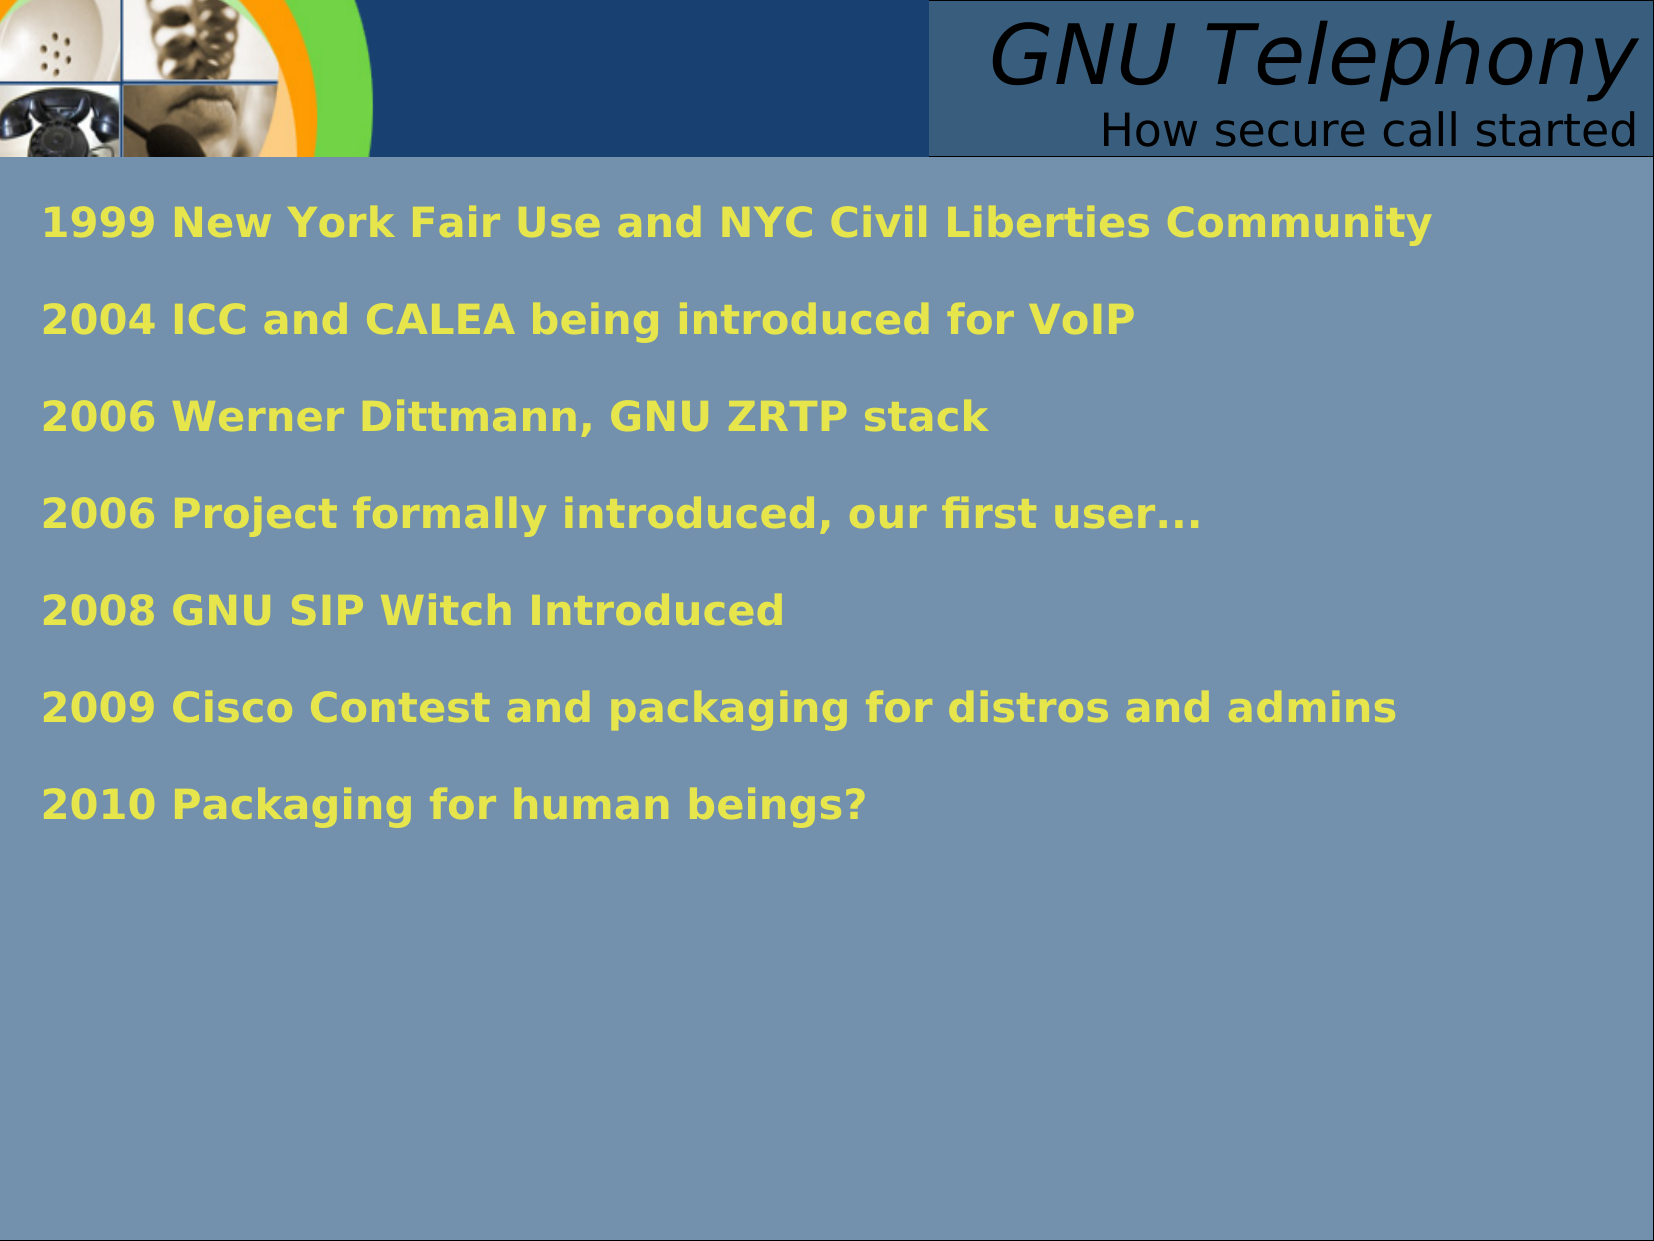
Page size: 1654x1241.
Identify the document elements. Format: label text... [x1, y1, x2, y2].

picture [0, 0, 929, 157]
text_box 1999 New York Fair Use and NYC Civil Liberties Community 2004 ICC and CALEA being introduced for VoIP 2006 Werner Dittmann, GNU ZRTP stack 2006 Project formally introduced, our first user... 2008 GNU SIP Witch Introduced 2009 Cisco Contest and packaging for distros and admins 2010 Packaging for human beings? [25, 191, 1570, 1176]
text_box [0, 0, 1654, 1241]
text_box GNU Telephony How secure call started [941, 0, 1654, 169]
